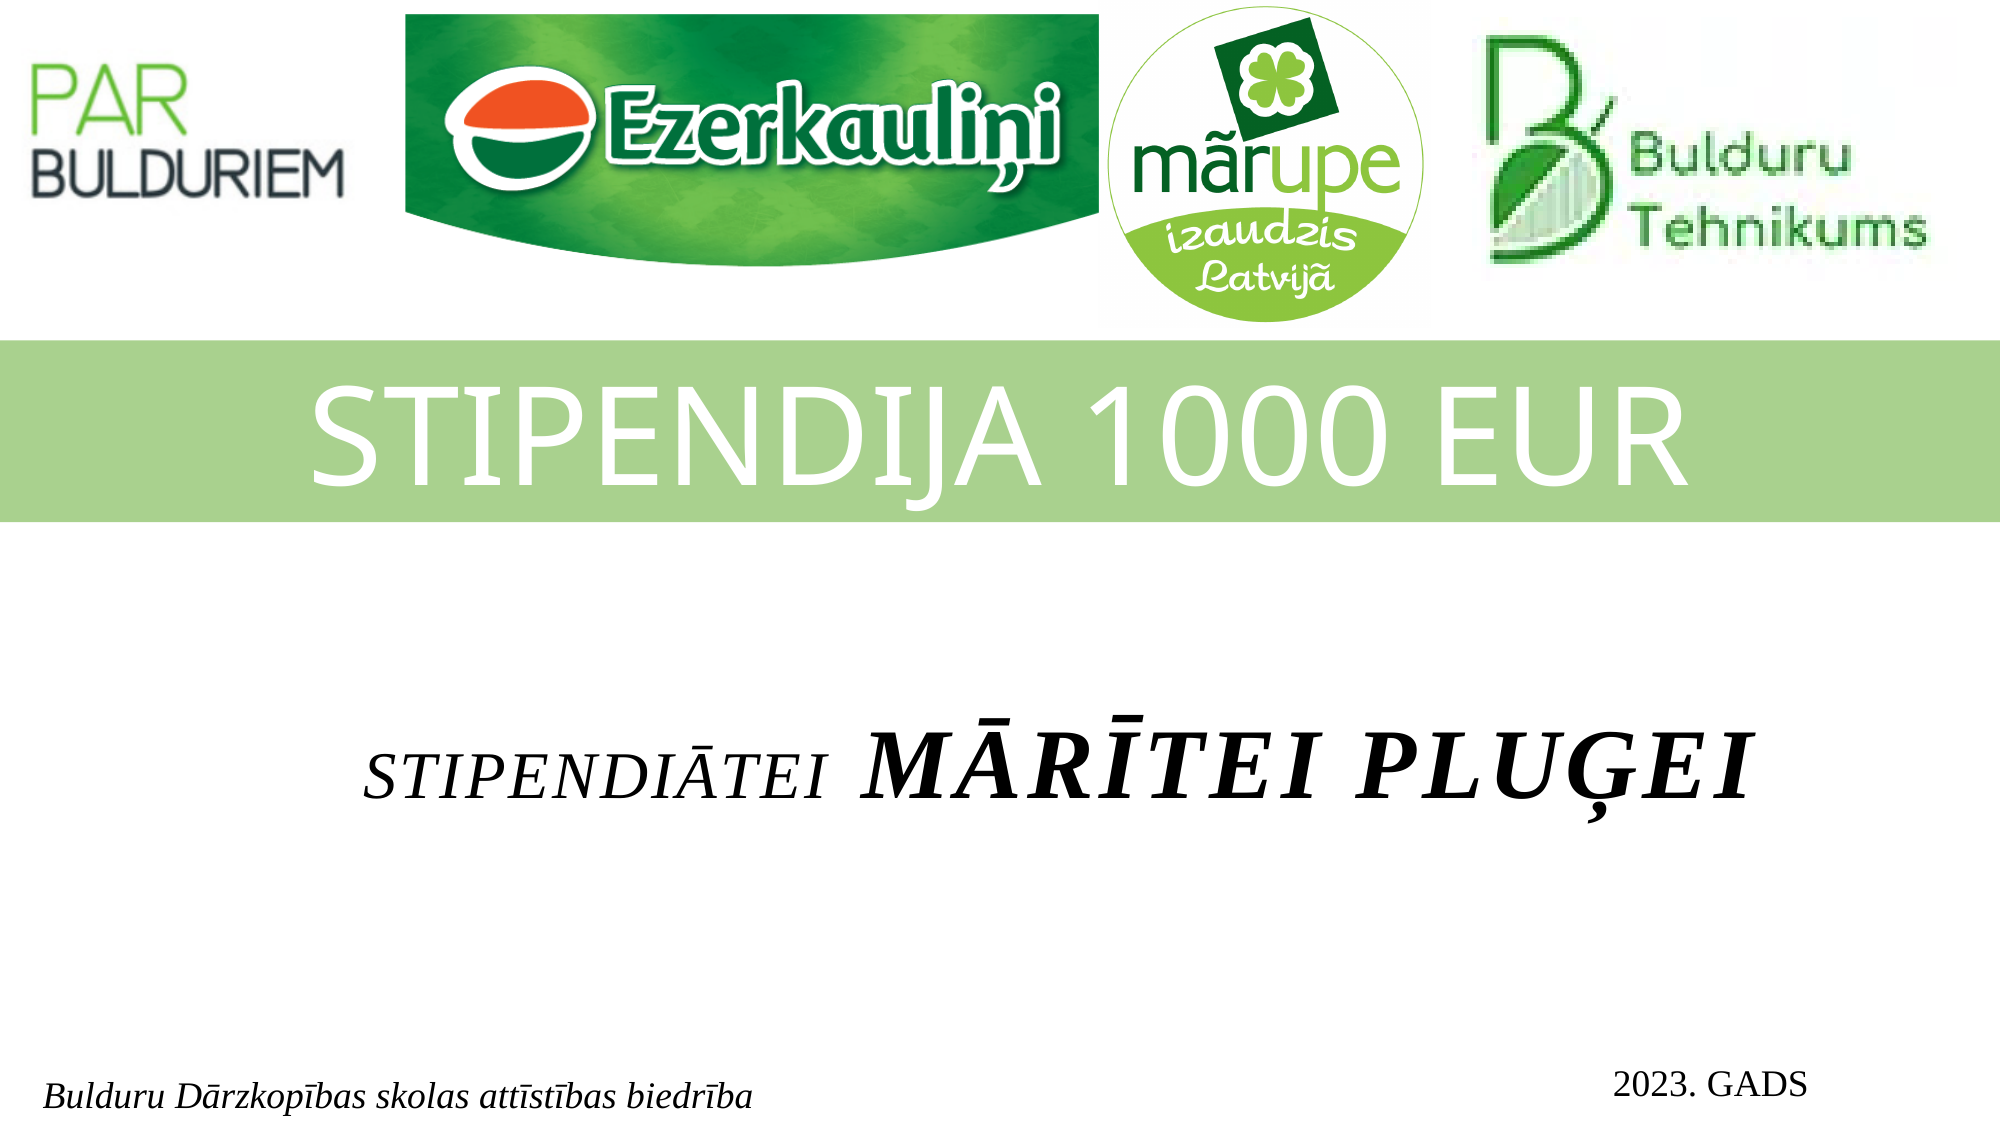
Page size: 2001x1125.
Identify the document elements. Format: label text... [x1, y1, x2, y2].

text_box STIPENDIJA 1000 EUR [0, 340, 2000, 523]
picture [0, 0, 379, 266]
picture [391, 0, 1431, 340]
text_box STIPENDIĀTEI MārīteI PluģeI [0, 690, 2000, 827]
text_box Bulduru Dārzkopības skolas attīstības biedrība [27, 1063, 800, 1124]
text_box 2023. GADS [1597, 1050, 2000, 1112]
picture [1464, 13, 1984, 317]
